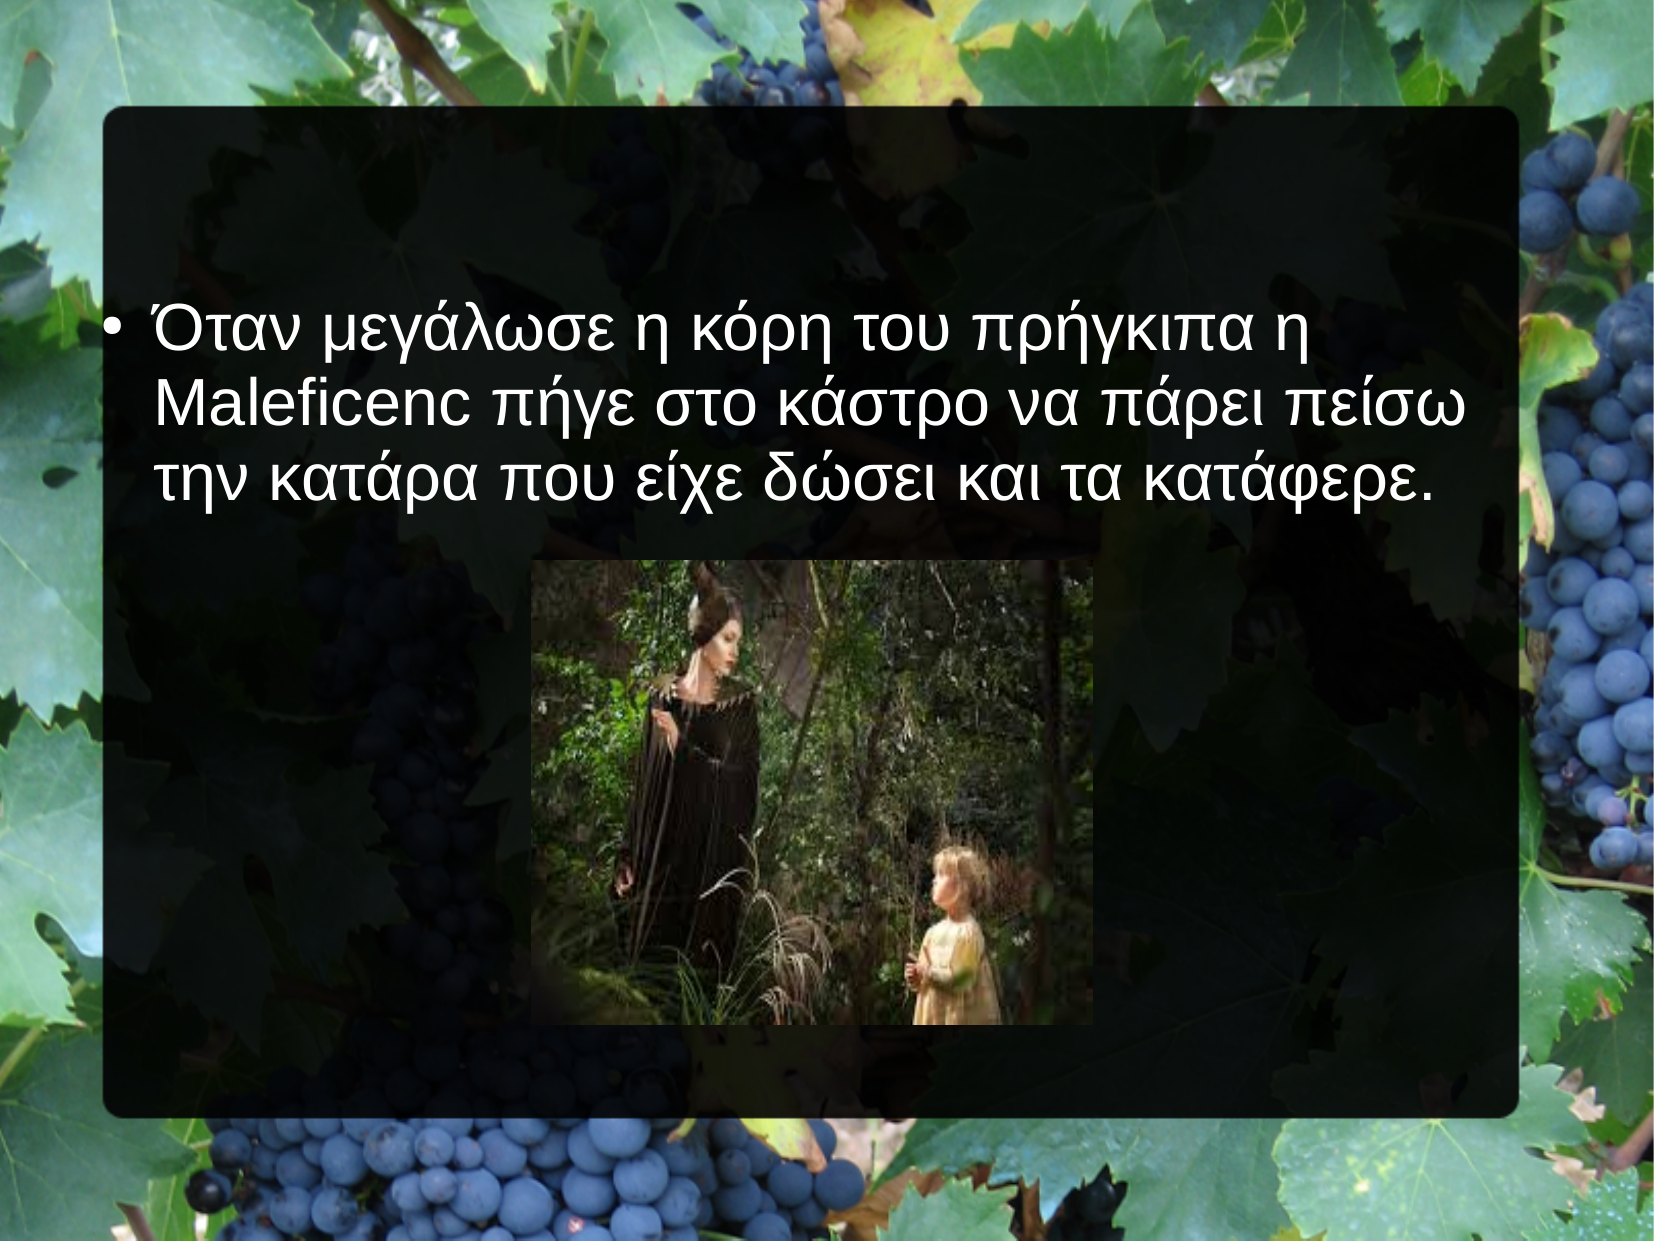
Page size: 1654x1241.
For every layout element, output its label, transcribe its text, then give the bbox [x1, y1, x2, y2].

picture [0, 0, 1654, 1241]
list Όταν μεγάλωσε η κόρη του πρήγκιπα η Maleficenc πήγε στο κάστρο να πάρει πείσω την κατάρα που είχε δώσει και τα κατάφερε. [82, 290, 1571, 1109]
